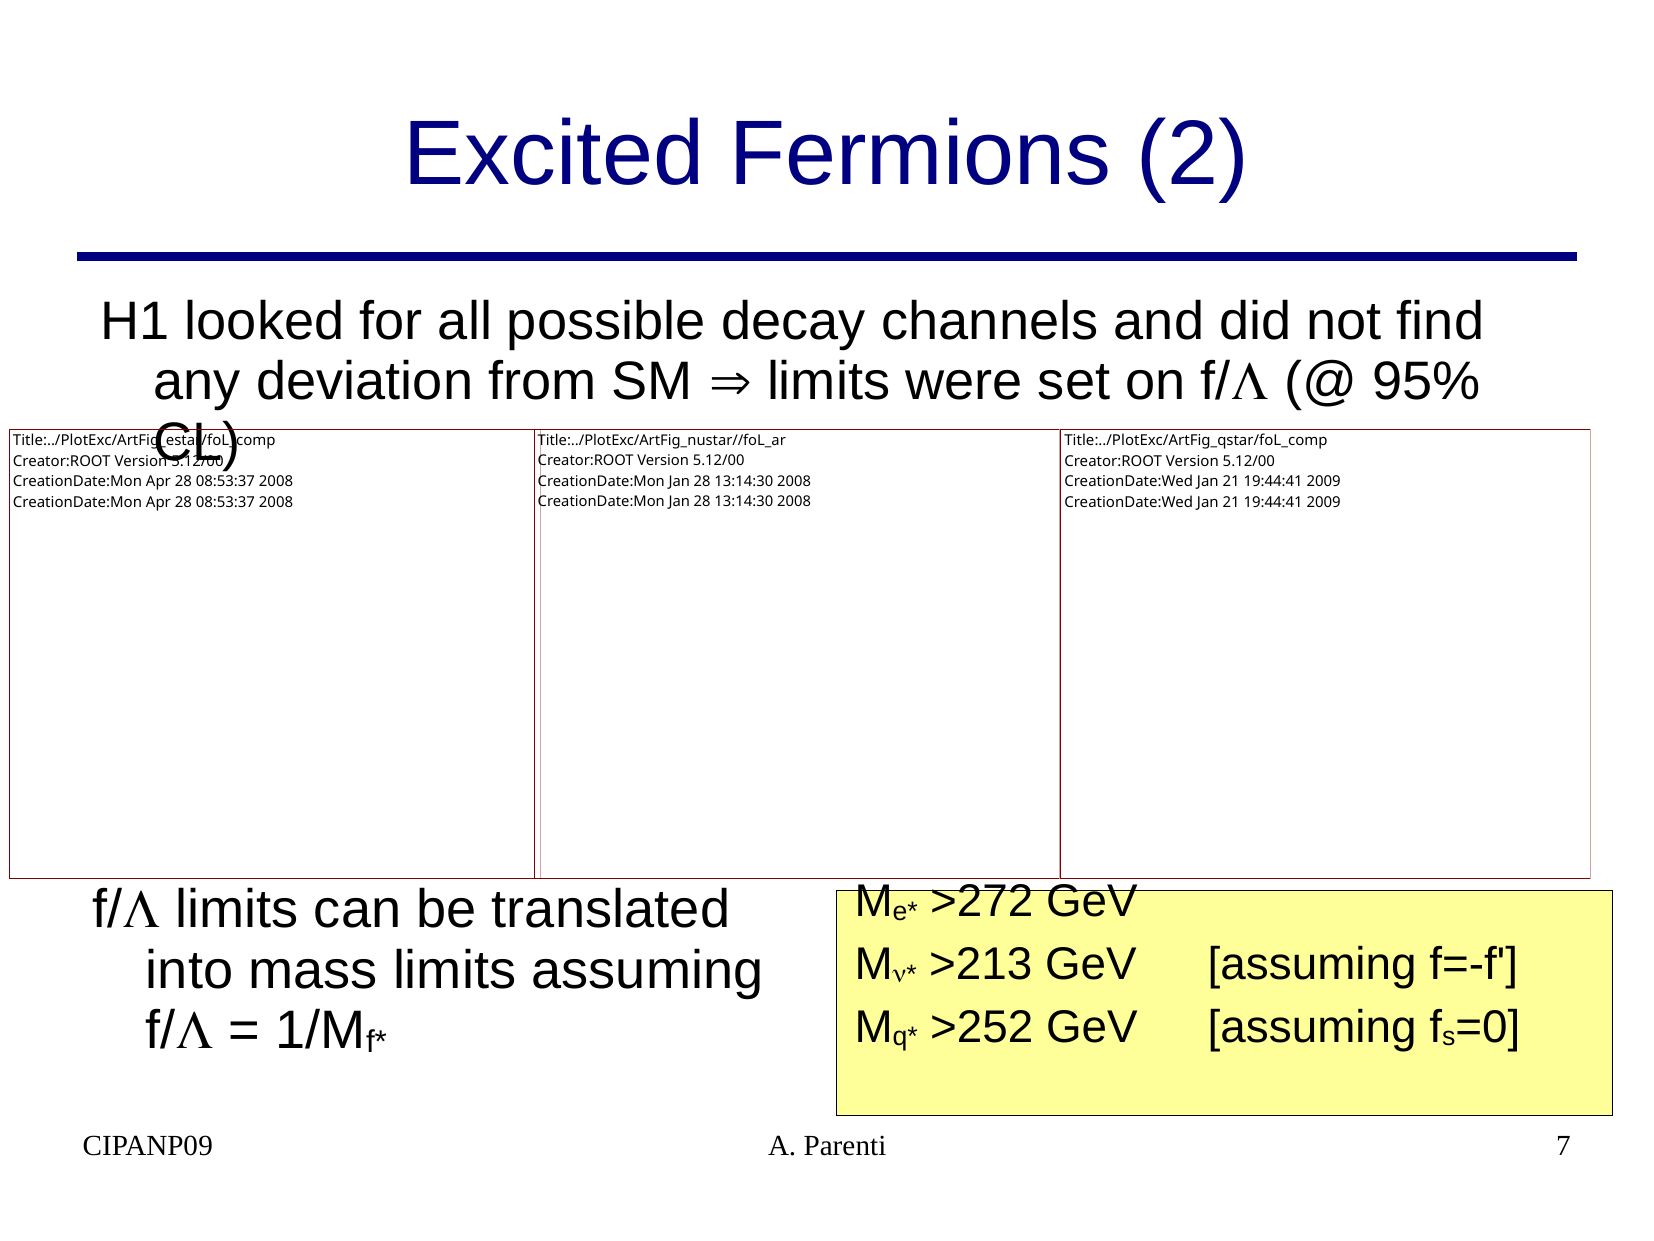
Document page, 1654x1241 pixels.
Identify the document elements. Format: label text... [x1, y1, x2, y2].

title Excited Fermions (2) [82, 56, 1571, 250]
list f/L limits can be translated into mass limits assuming f/L = 1/Mf* [75, 878, 788, 1127]
list Me* >272 GeV Mn* >213 GeV [assuming f=-f'] Mq* >252 GeV [assuming fs=0] [836, 890, 1613, 1116]
picture [7, 428, 1591, 879]
list H1 looked for all possible decay channels and did not find any deviation from SM  limits were set on f/L (@ 95% CL) [82, 290, 1571, 428]
